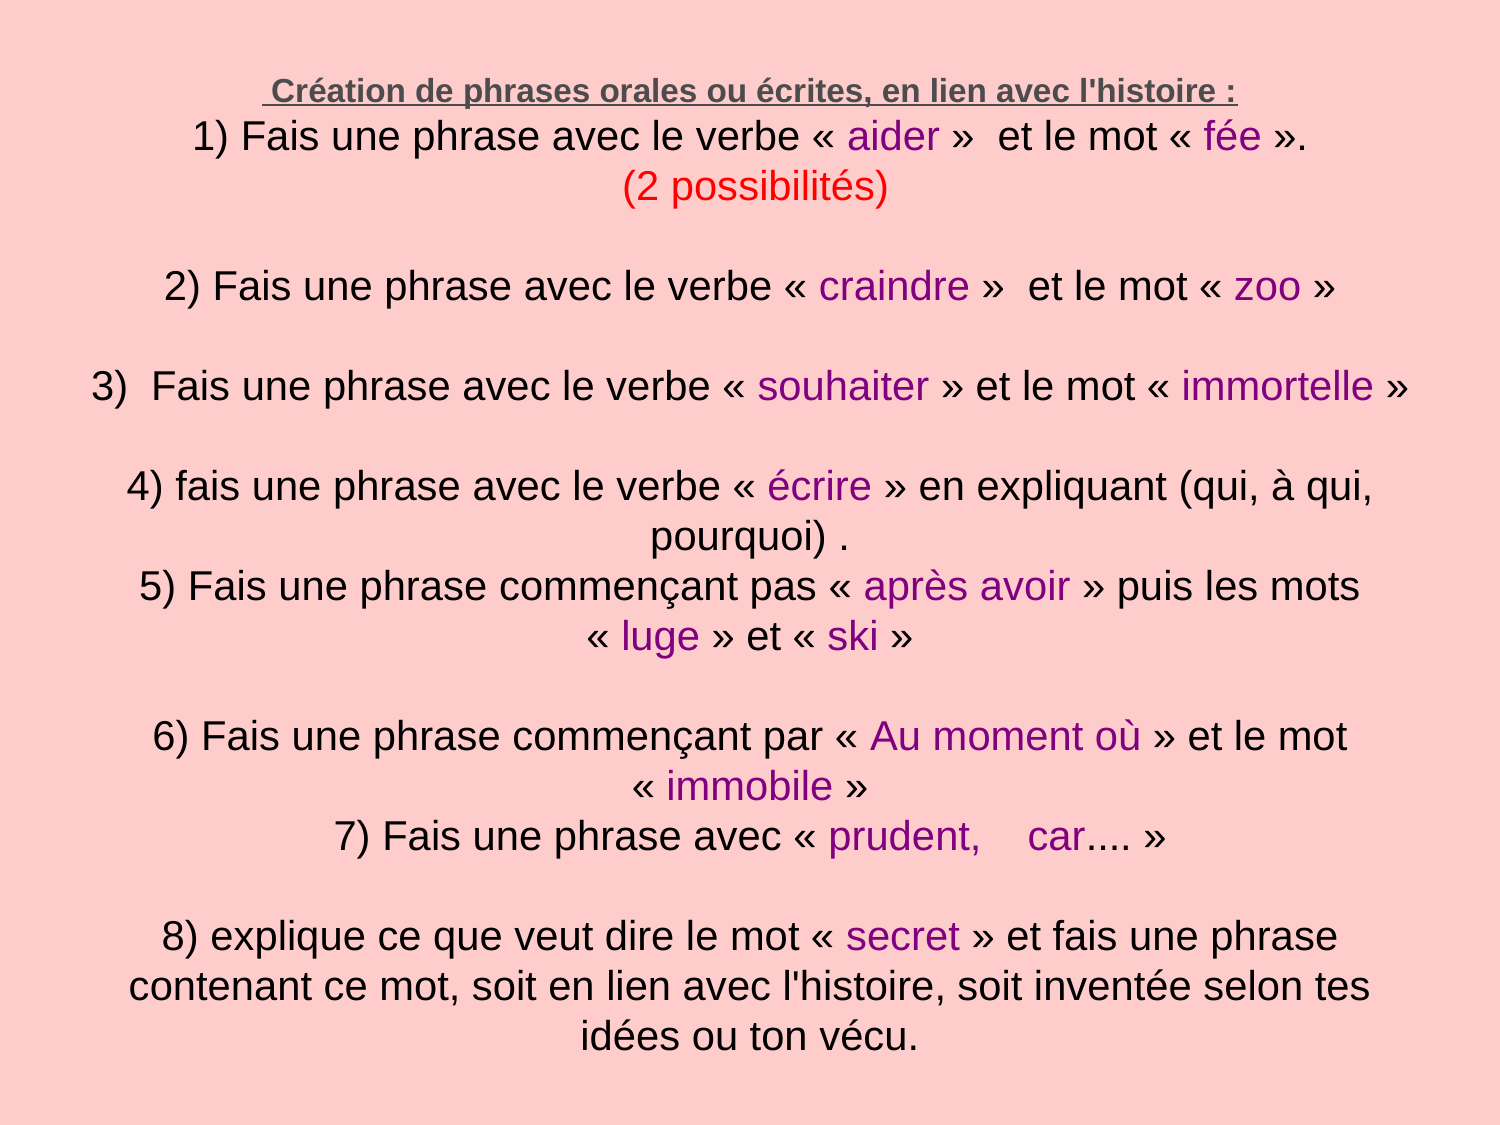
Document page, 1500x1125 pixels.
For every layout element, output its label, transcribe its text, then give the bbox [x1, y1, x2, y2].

title Création de phrases orales ou écrites, en lien avec l'histoire : 1) Fais une phrase avec le verbe « aider » et le mot « fée ». (2 possibilités) 2) Fais une phrase avec le verbe « craindre » et le mot « zoo » 3) Fais une phrase avec le verbe « souhaiter » et le mot « immortelle » 4) fais une phrase avec le verbe « écrire » en expliquant (qui, à qui, pourquoi) . 5) Fais une phrase commençant pas « après avoir » puis les mots « luge » et « ski » 6) Fais une phrase commençant par « Au moment où » et le mot « immobile » 7) Fais une phrase avec « prudent, car.... » 8) explique ce que veut dire le mot « secret » et fais une phrase contenant ce mot, soit en lien avec l'histoire, soit inventée selon tes idées ou ton vécu. [75, 2, 1426, 1125]
